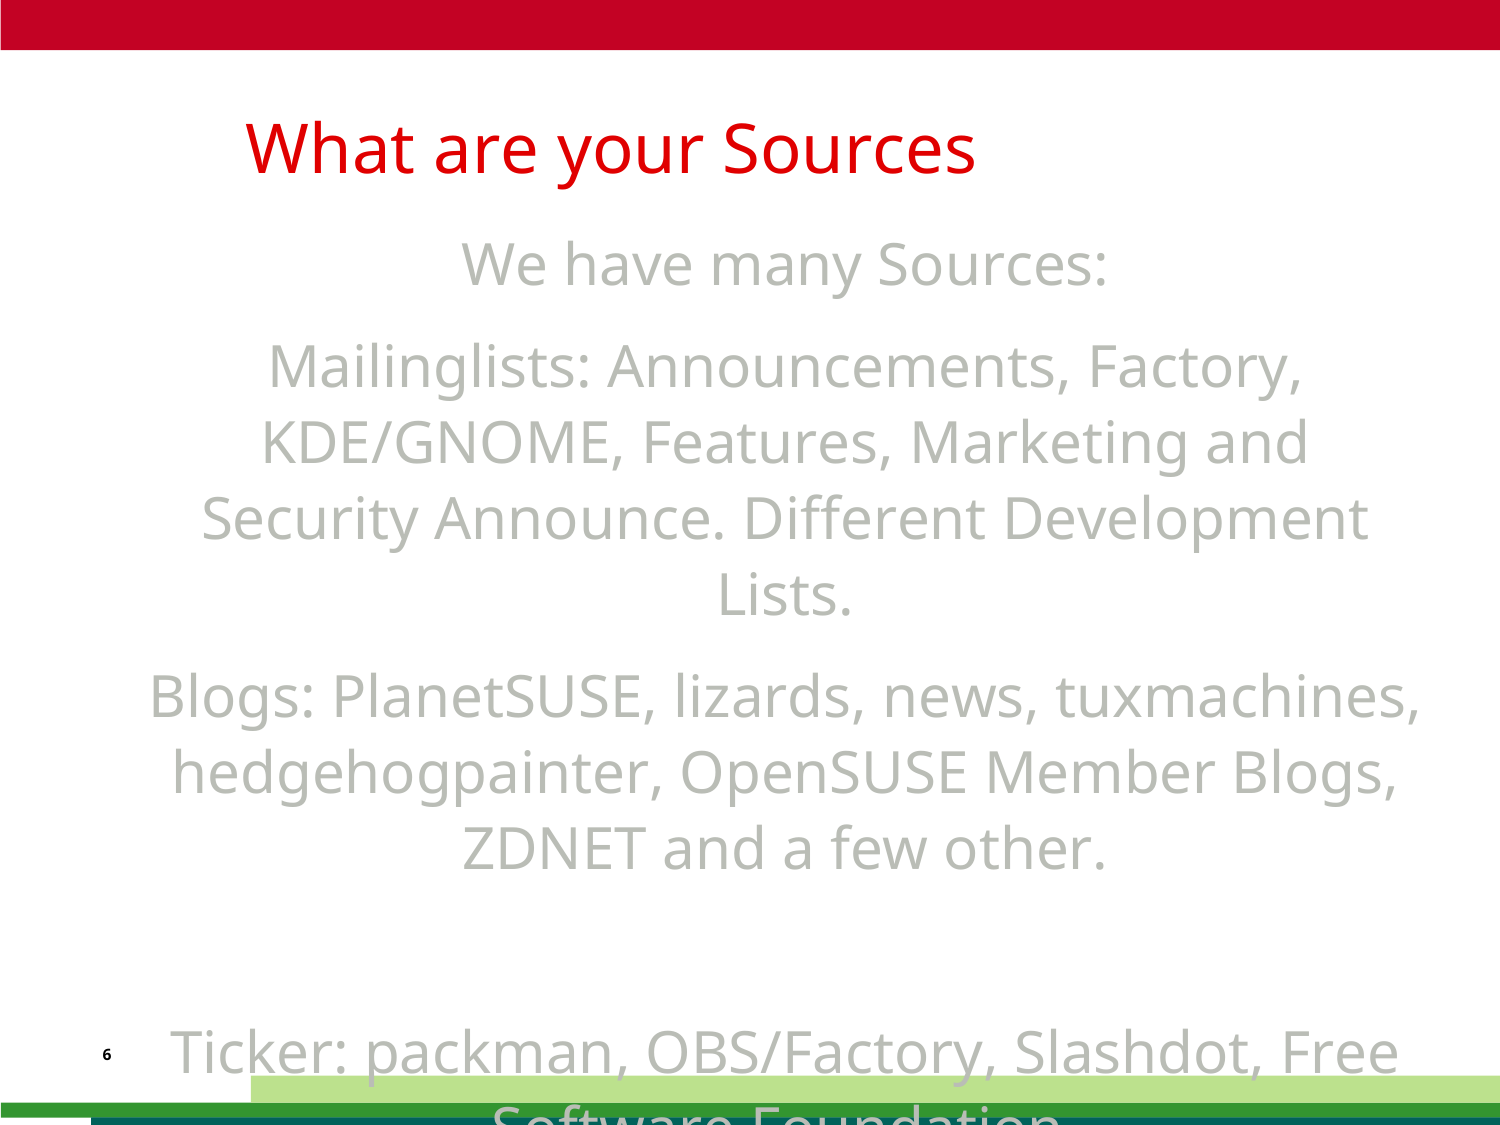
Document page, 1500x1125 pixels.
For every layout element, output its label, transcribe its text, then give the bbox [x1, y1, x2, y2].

text_box We have many Sources: Mailinglists: Announcements, Factory, KDE/GNOME, Features, Marketing and Security Announce. Different Development Lists. Blogs: PlanetSUSE, lizards, news, tuxmachines, hedgehogpainter, OpenSUSE Member Blogs, ZDNET and a few other. Ticker: packman, OBS/Factory, Slashdot, Free Software Foundation. [130, 216, 1441, 1081]
text_box Testing [137, 862, 676, 938]
title What are your Sources [245, 68, 1409, 231]
